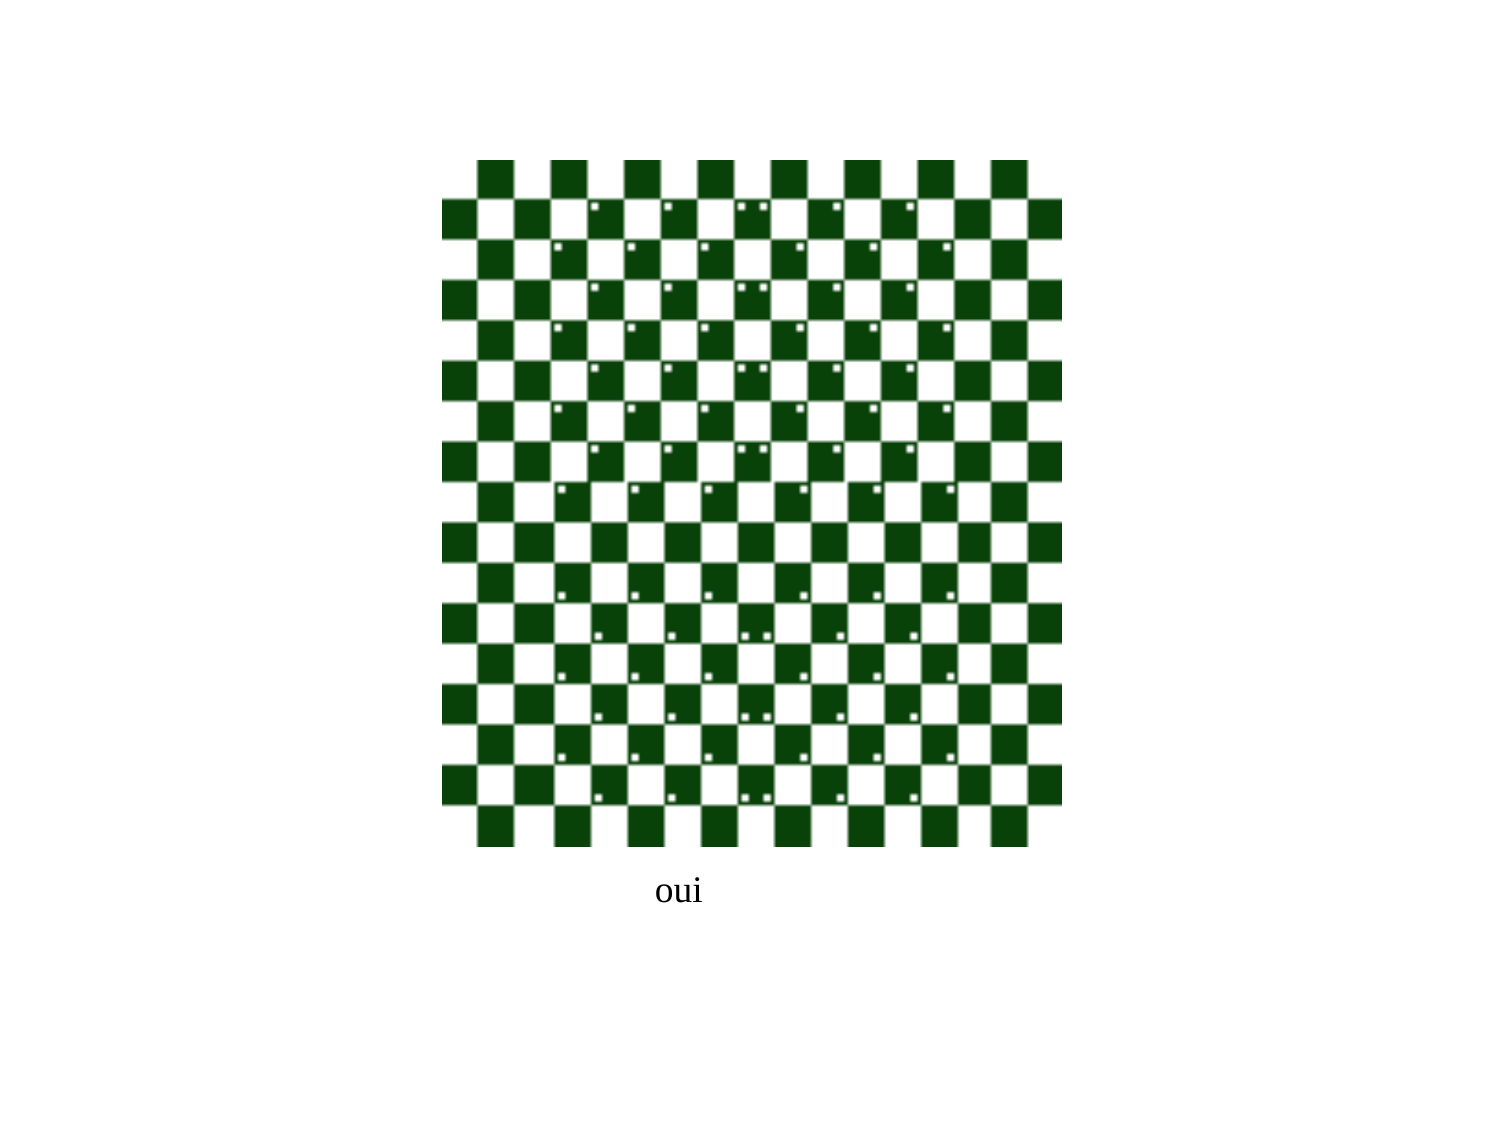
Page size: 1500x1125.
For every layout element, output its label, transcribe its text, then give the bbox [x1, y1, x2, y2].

text_box oui [513, 857, 845, 919]
picture [442, 160, 1062, 847]
